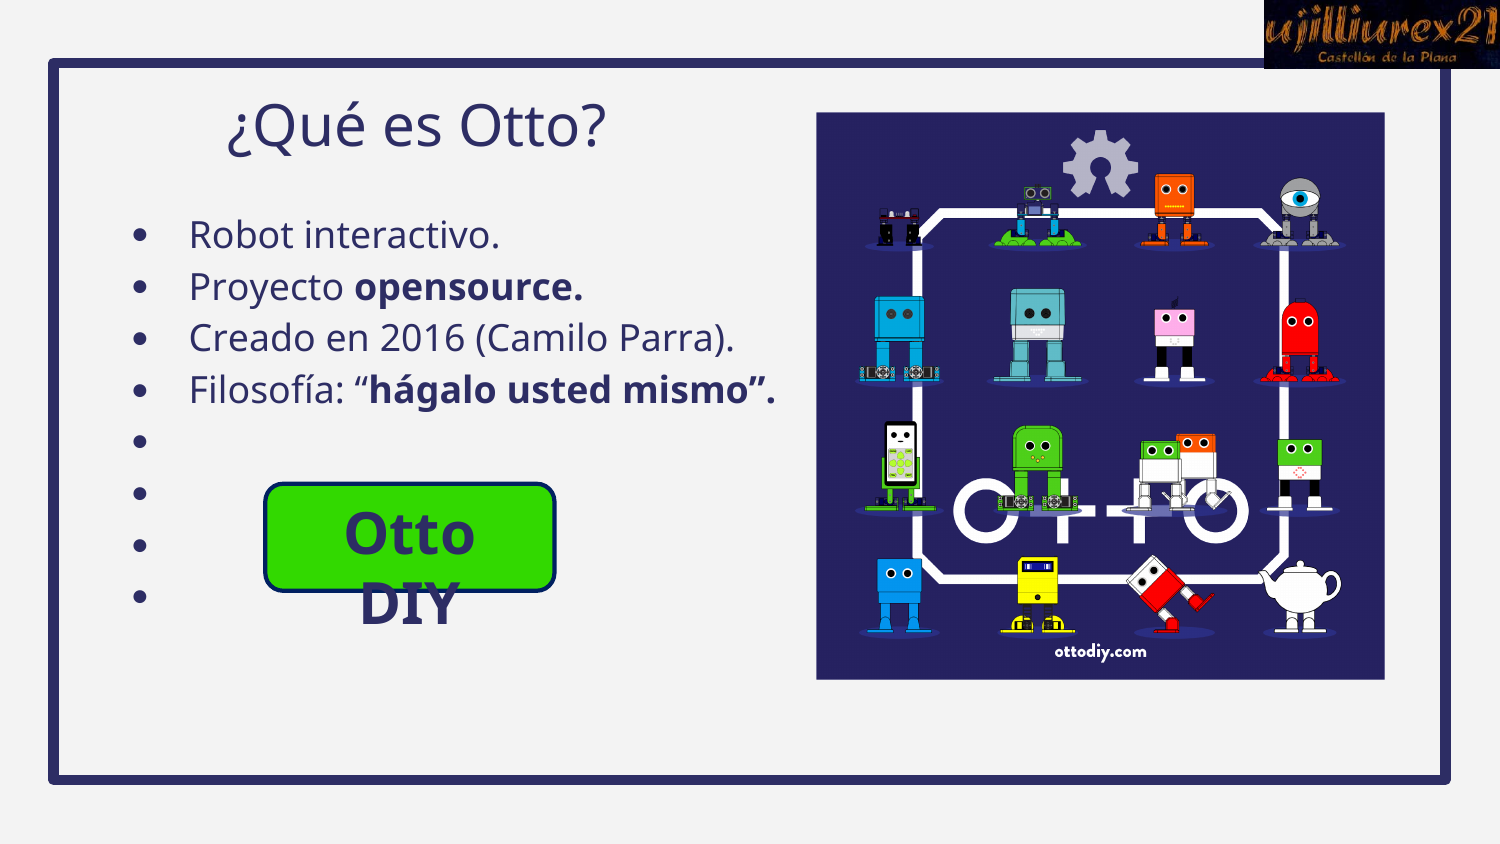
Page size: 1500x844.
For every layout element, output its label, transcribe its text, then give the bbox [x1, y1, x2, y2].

text_box Otto DIY [265, 483, 555, 591]
list Robot interactivo. Proyecto opensource. Creado en 2016 (Camilo Parra). Filosofía: “hágalo usted mismo”. [79, 189, 1421, 750]
title ¿Qué es Otto? [212, 72, 1419, 167]
picture [816, 112, 1385, 680]
picture [1264, 0, 1500, 69]
